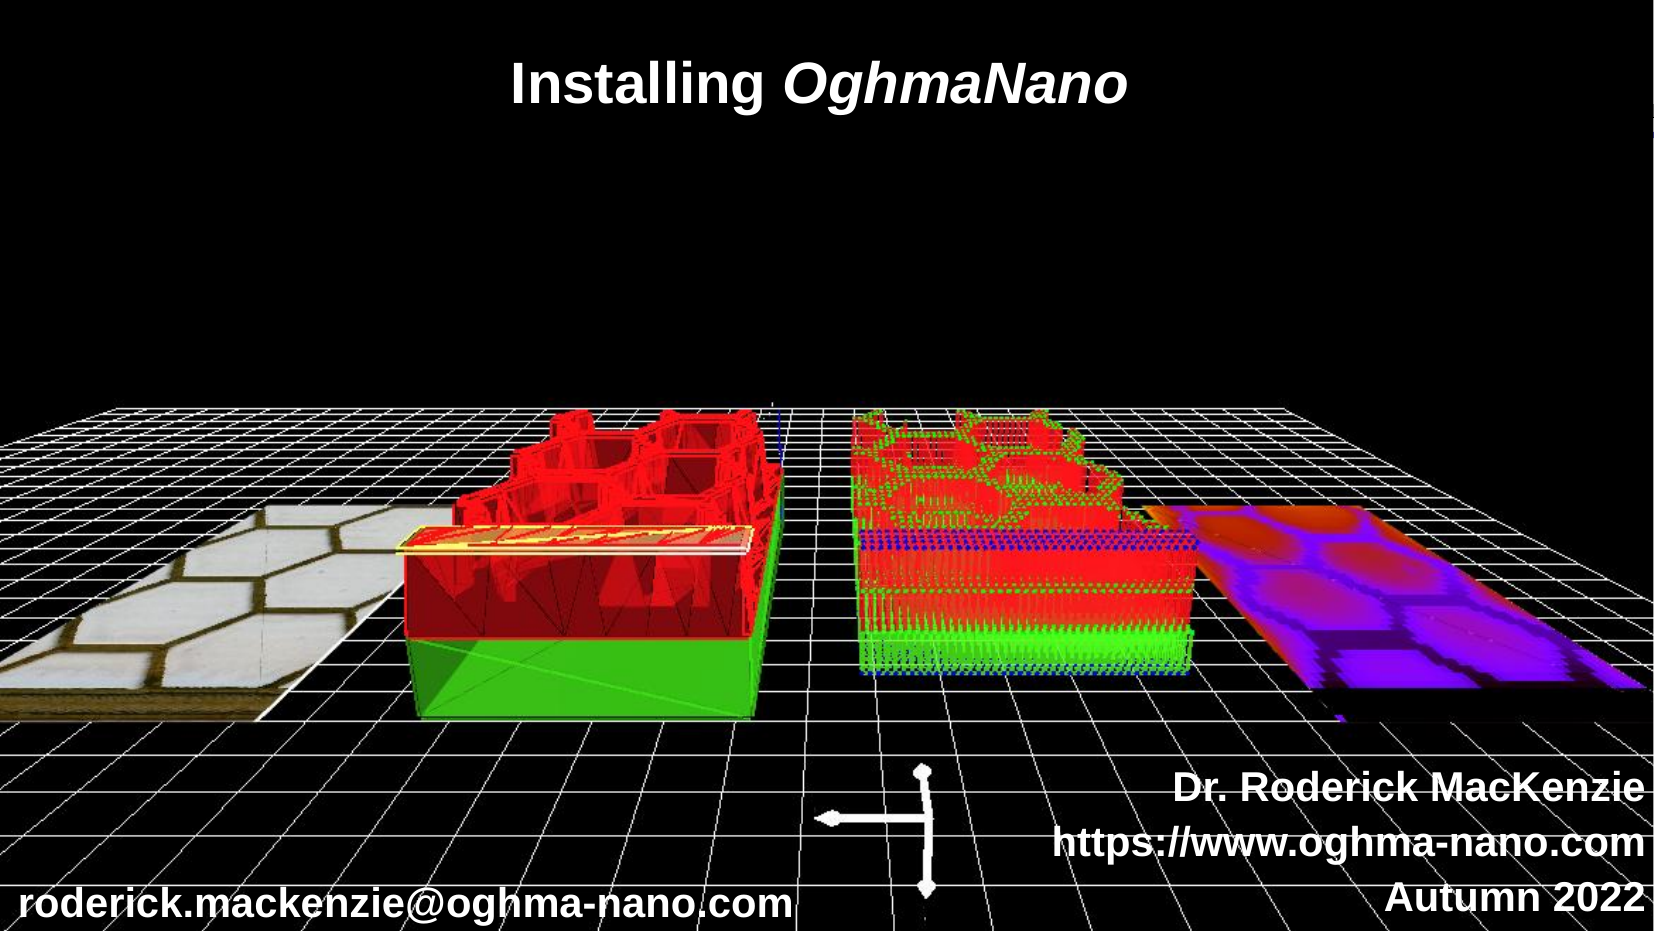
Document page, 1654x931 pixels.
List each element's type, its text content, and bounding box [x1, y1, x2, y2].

subtitle Dr. Roderick MacKenzie https://www.oghma-nano.com Autumn 2022 [93, 763, 1647, 920]
picture [0, 104, 1654, 931]
text_box [0, 0, 1654, 104]
title Installing OghmaNano [11, 51, 1629, 442]
text_box roderick.mackenzie@oghma-nano.com [3, 867, 865, 931]
